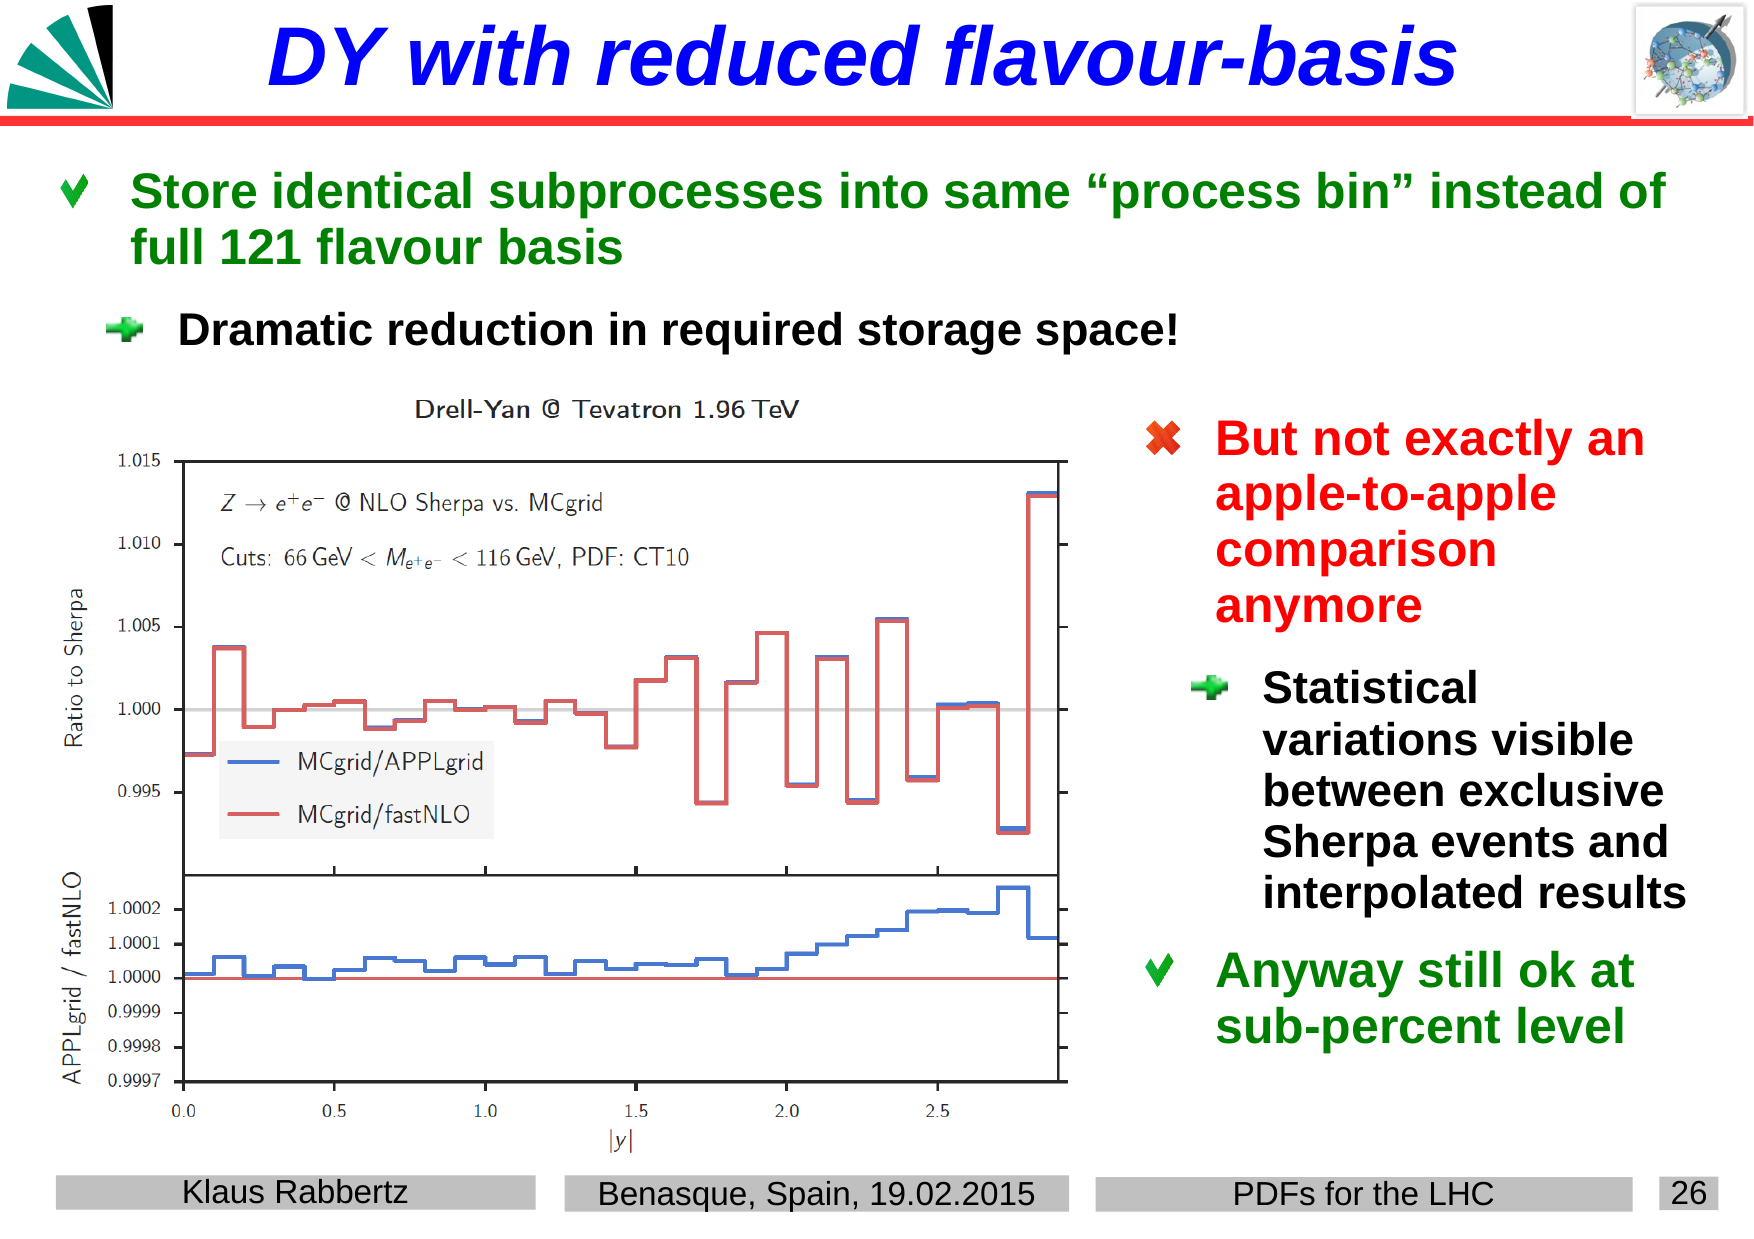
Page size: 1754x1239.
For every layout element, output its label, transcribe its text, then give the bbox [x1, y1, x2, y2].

picture [7, 5, 113, 110]
picture [57, 396, 1078, 1154]
list But not exactly an apple-to-apple comparison anymore Statistical variations visible between exclusive Sherpa events and interpolated results Anyway still ok at sub-percent level [1132, 409, 1696, 1130]
list Store identical subprocesses into same “process bin” instead of full 121 flavour basis Dramatic reduction in required storage space! [47, 163, 1698, 368]
picture [1631, 2, 1748, 119]
title DY with reduced flavour-basis [123, 0, 1606, 114]
